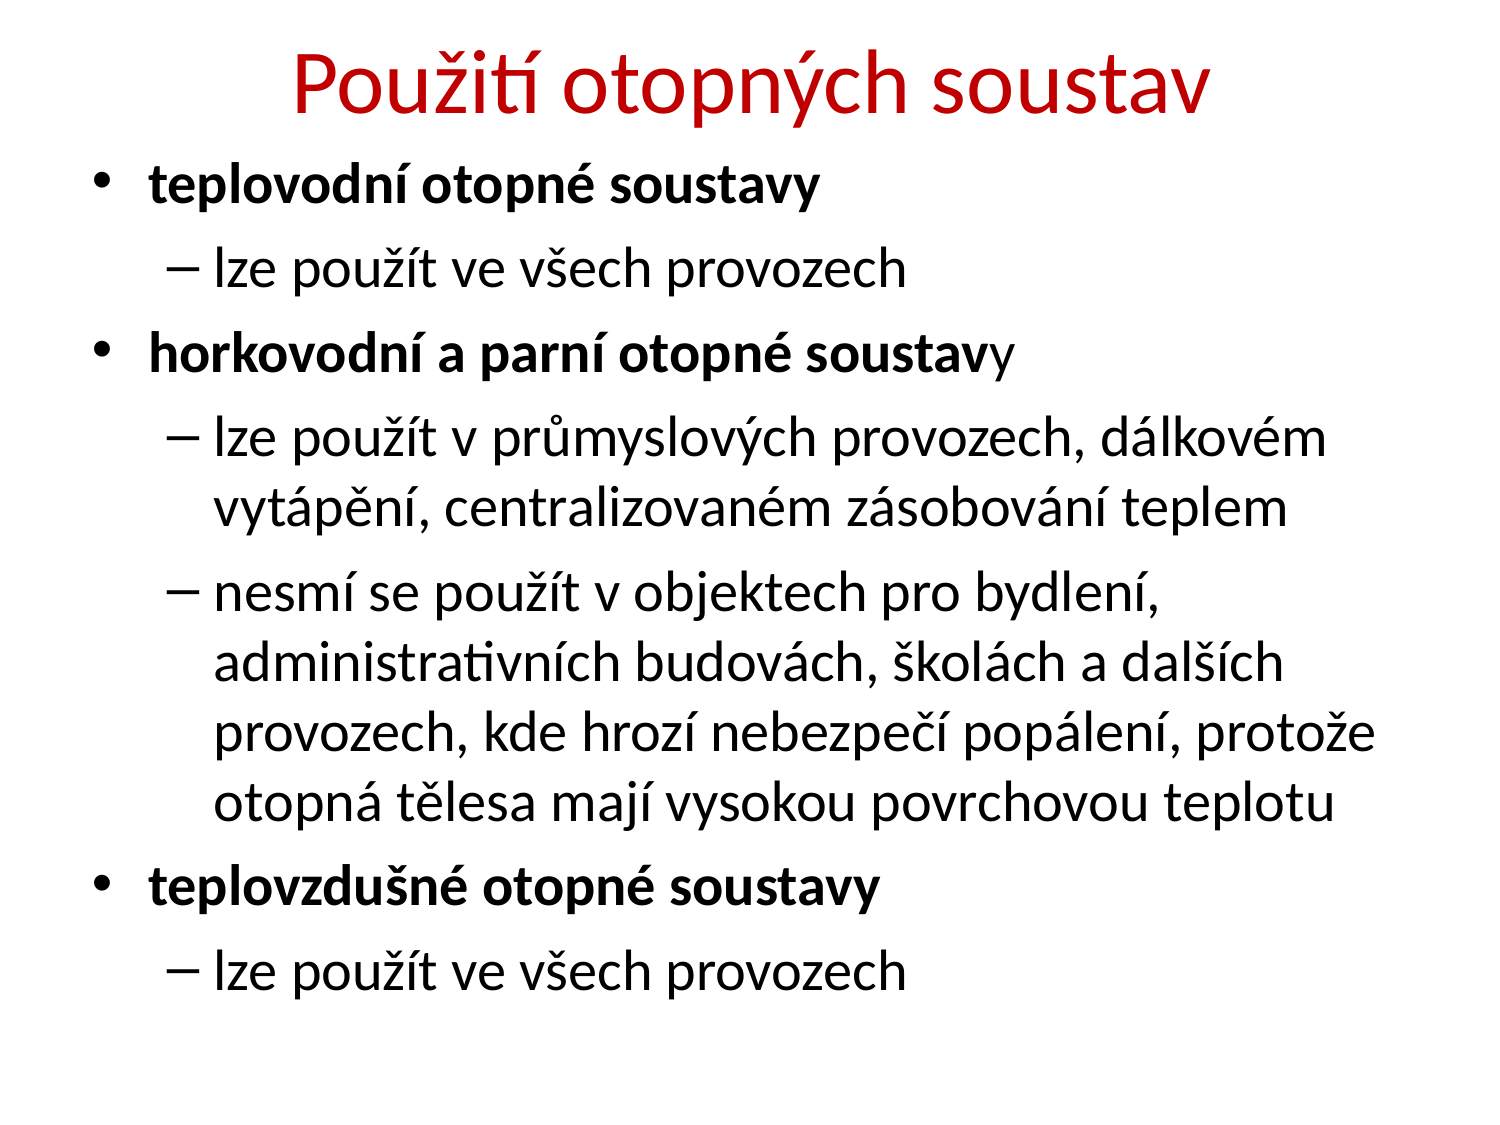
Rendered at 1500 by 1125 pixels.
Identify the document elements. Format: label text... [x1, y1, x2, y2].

list teplovodní otopné soustavy lze použít ve všech provozech horkovodní a parní otopné soustavy lze použít v průmyslových provozech, dálkovém vytápění, centralizovaném zásobování teplem nesmí se použít v objektech pro bydlení, administrativních budovách, školách a dalších provozech, kde hrozí nebezpečí popálení, protože otopná tělesa mají vysokou povrchovou teplotu teplovzdušné otopné soustavy lze použít ve všech provozech [76, 137, 1427, 1071]
title Použití otopných soustav [76, 14, 1427, 137]
